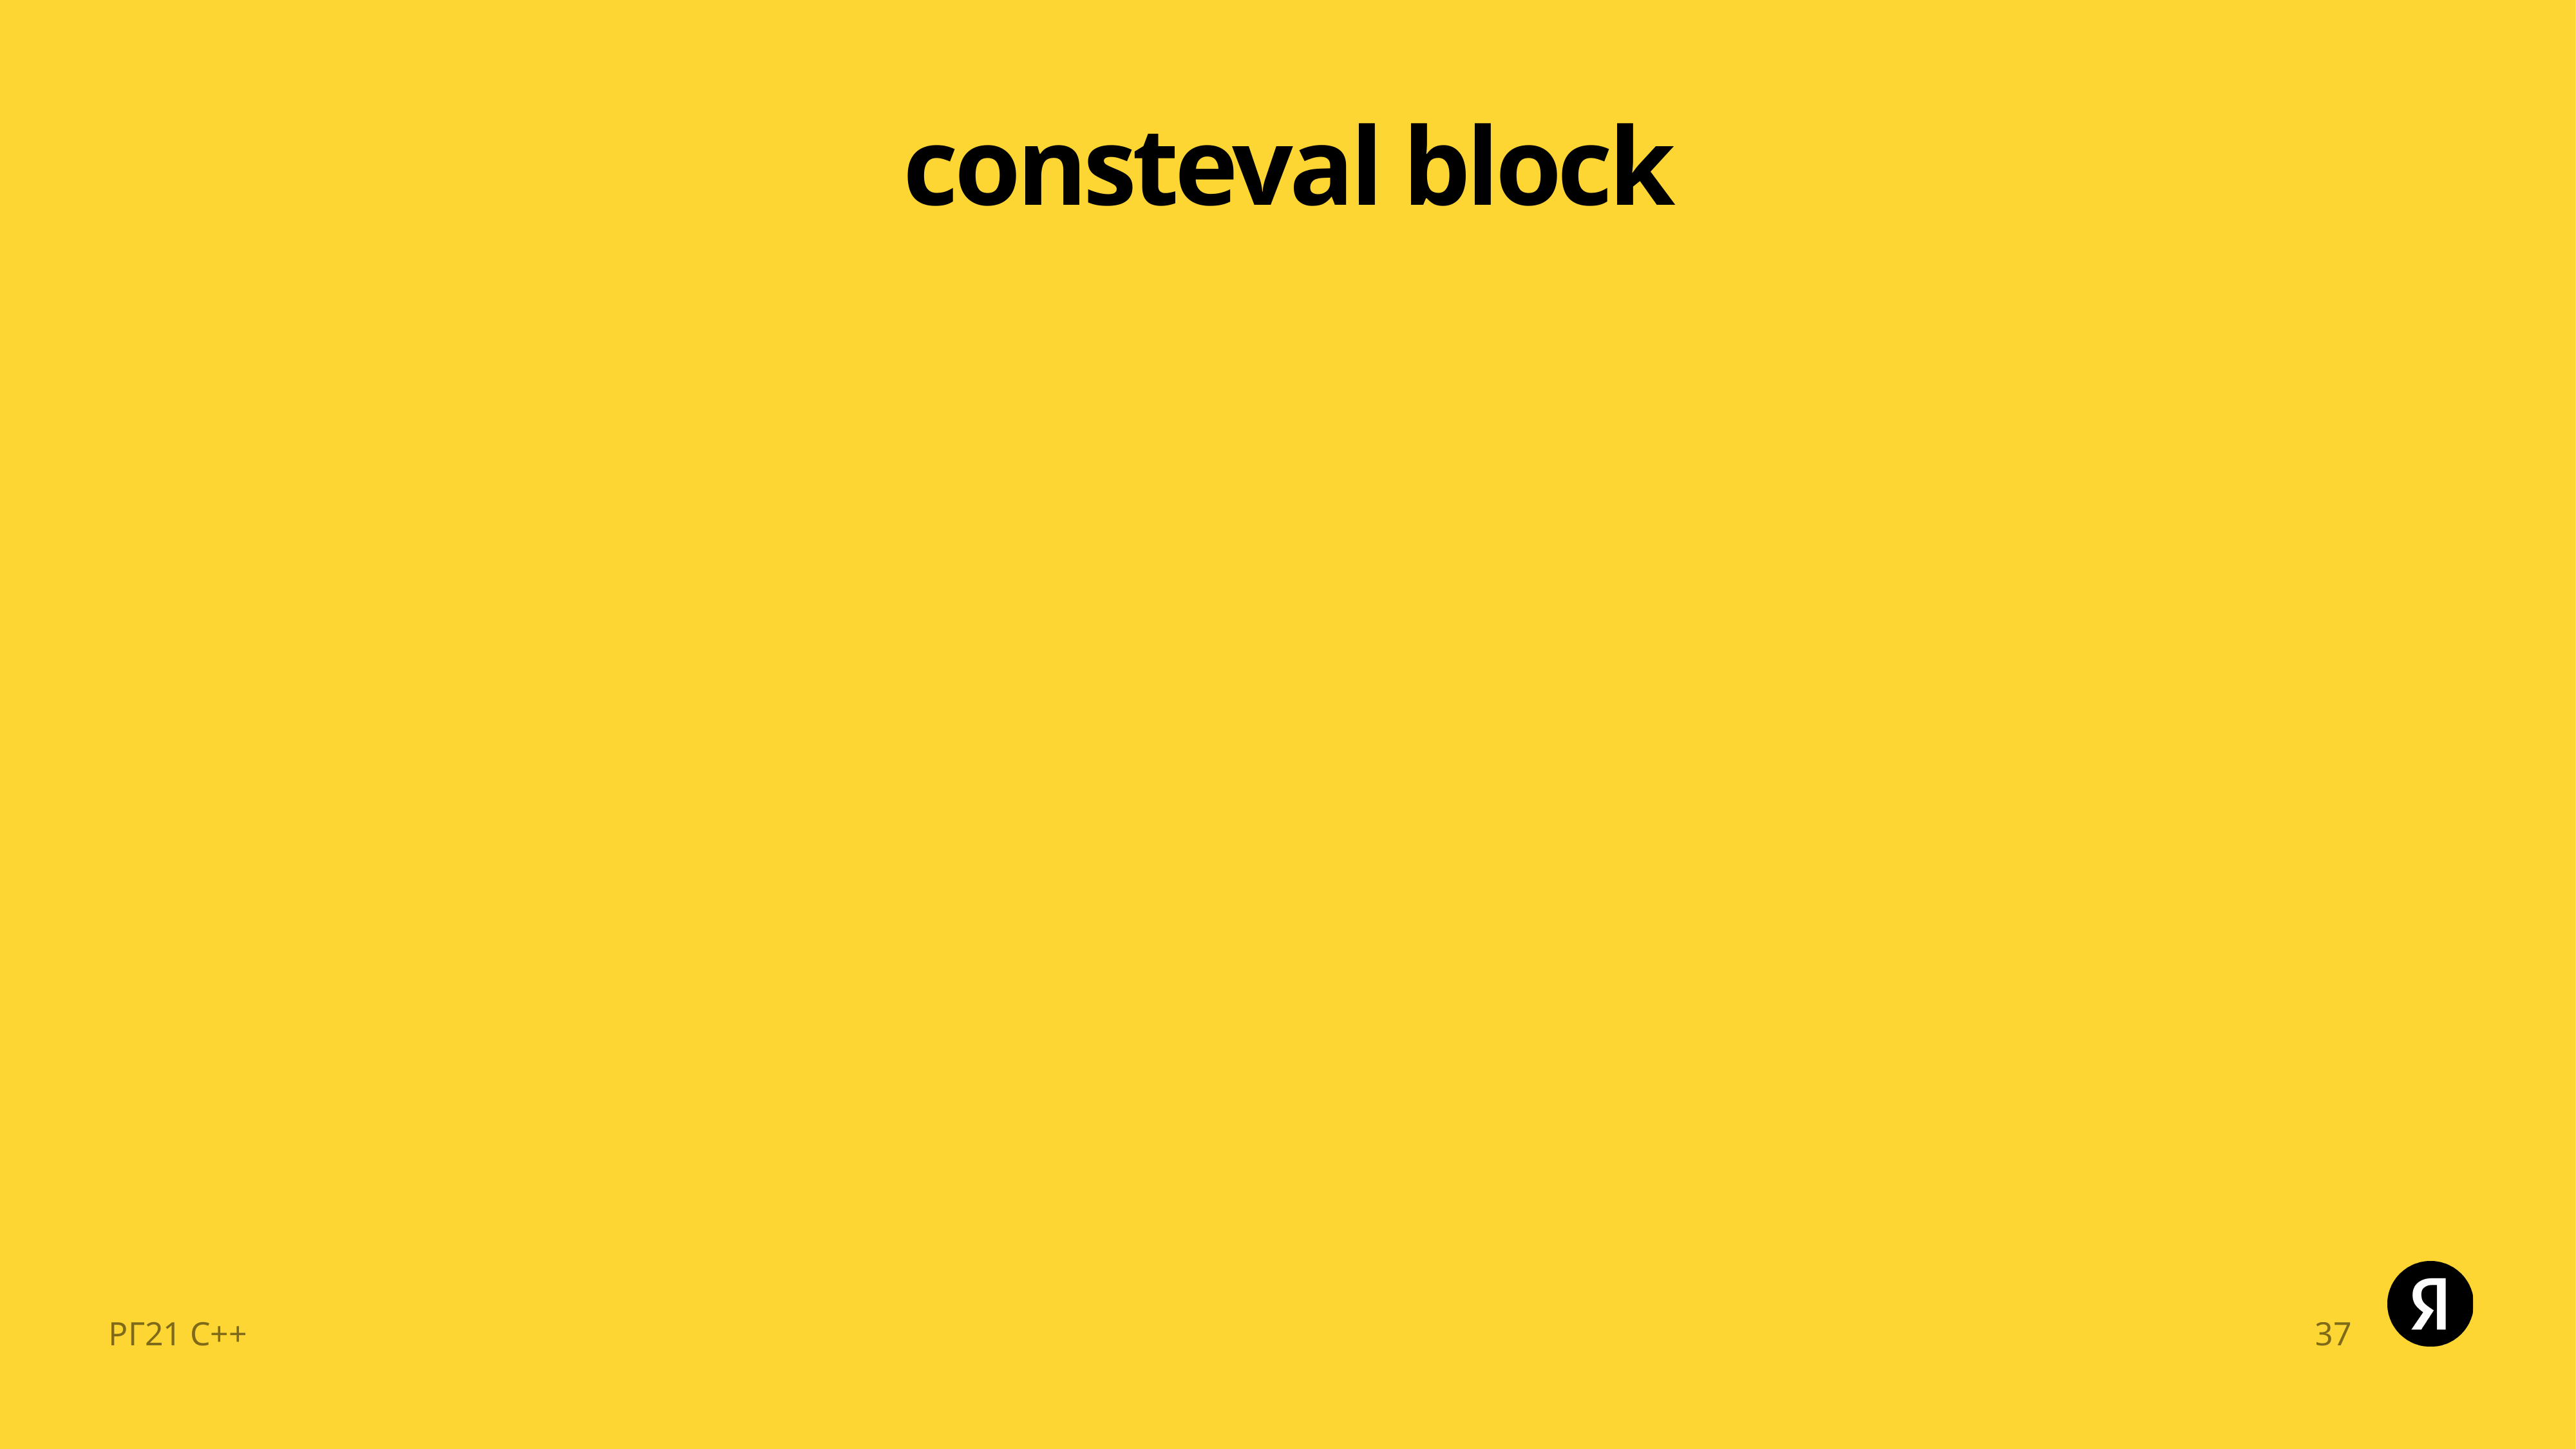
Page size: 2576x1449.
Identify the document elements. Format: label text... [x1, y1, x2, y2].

picture [2387, 1261, 2474, 1347]
title consteval block [106, 101, 2473, 228]
